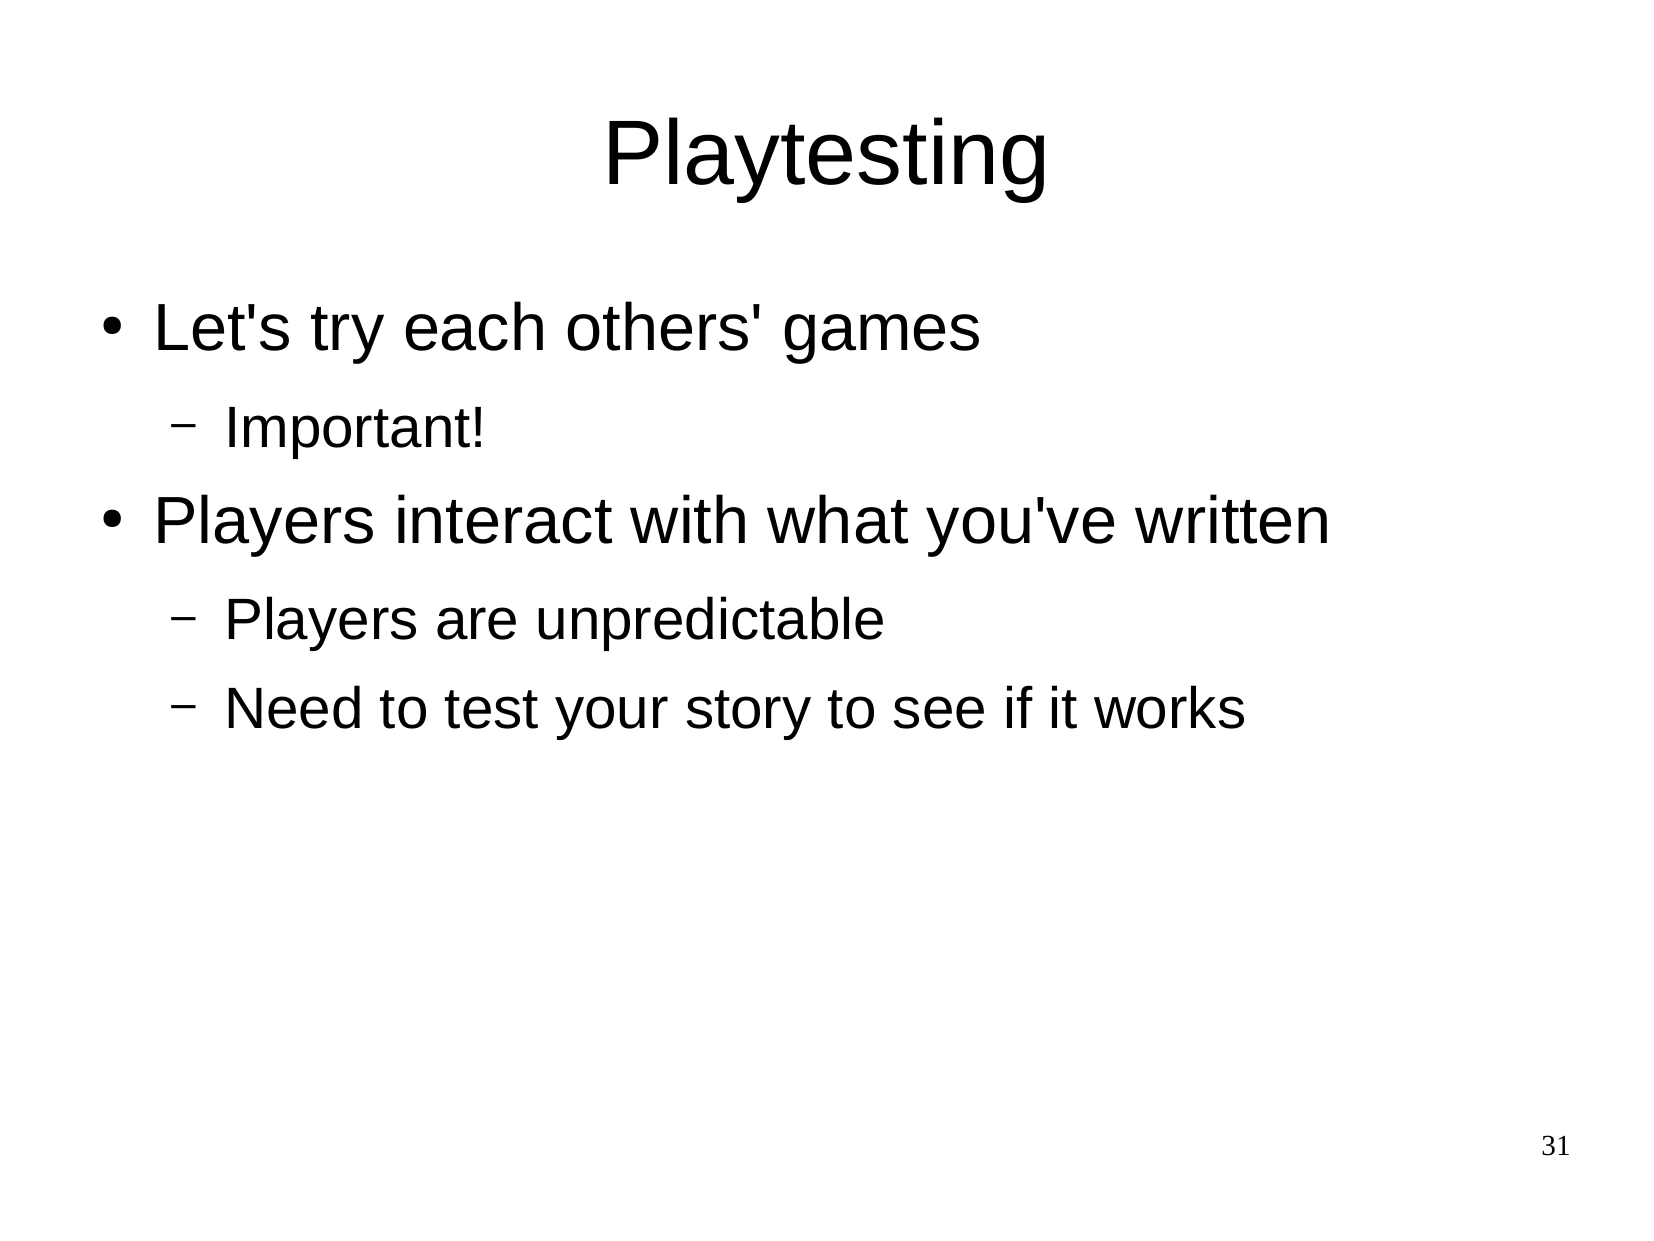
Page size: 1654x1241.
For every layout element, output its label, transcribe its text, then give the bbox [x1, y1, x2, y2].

list Let's try each others' games Important! Players interact with what you've written Players are unpredictable Need to test your story to see if it works [82, 290, 1571, 1109]
title Playtesting [82, 49, 1571, 257]
